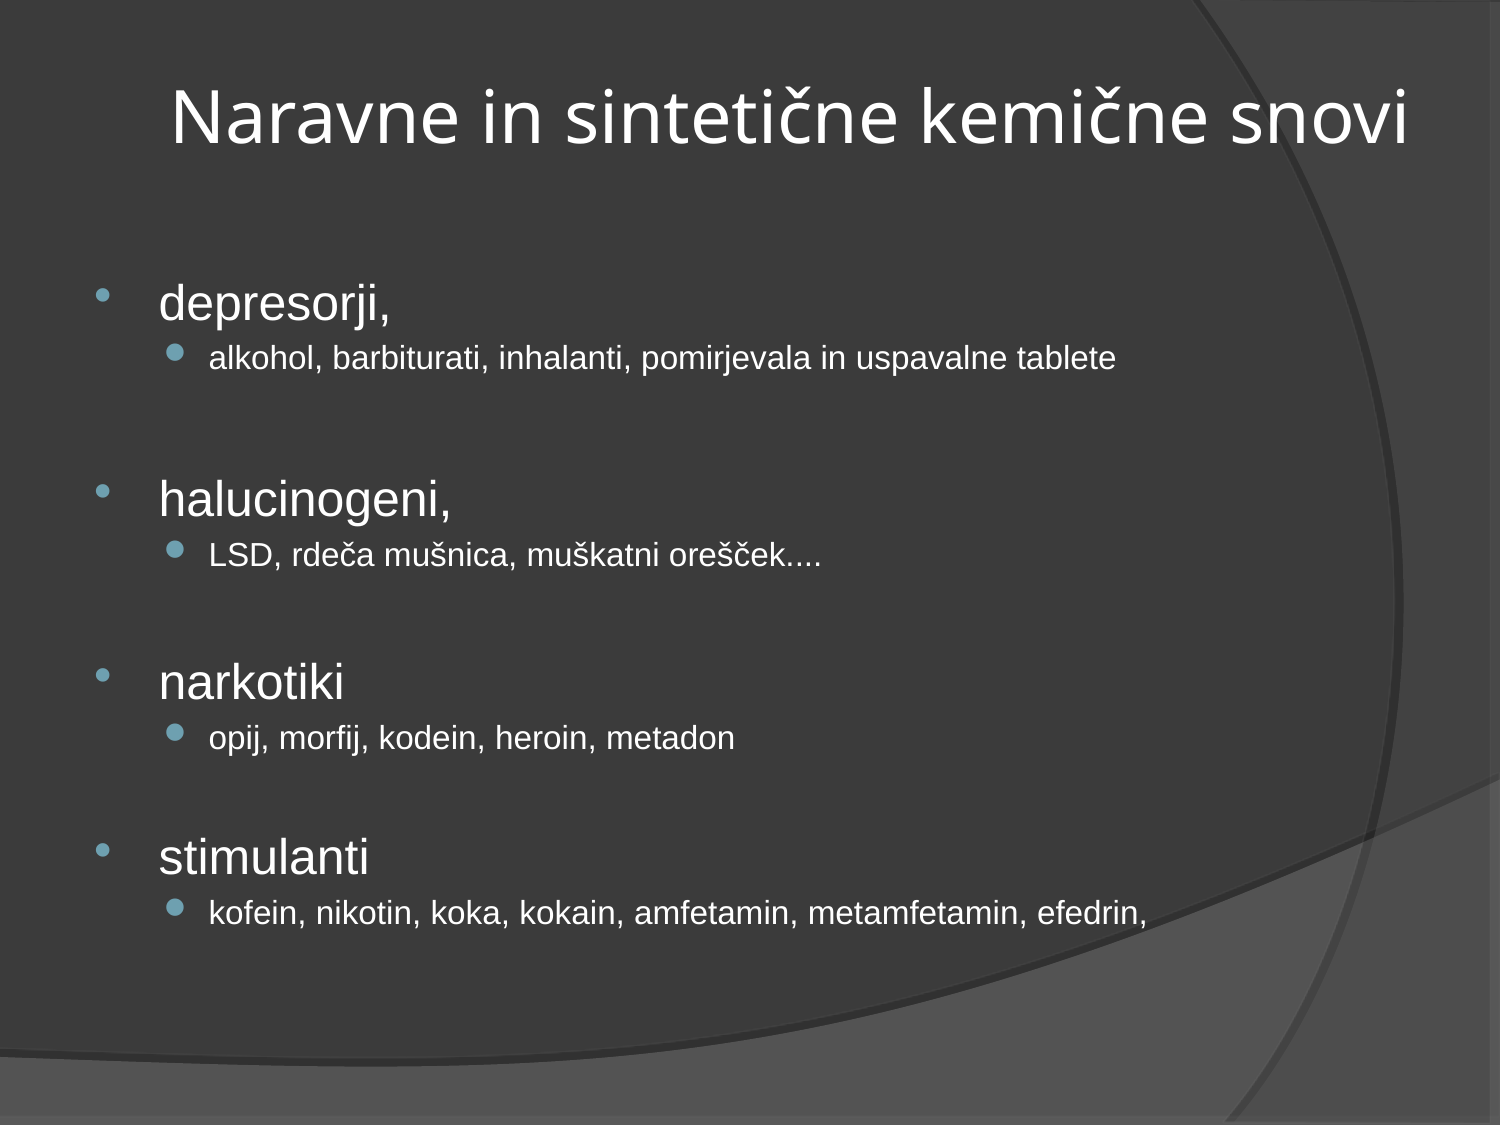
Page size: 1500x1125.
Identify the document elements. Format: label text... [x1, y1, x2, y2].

title Naravne in sintetične kemične snovi [152, 58, 1428, 258]
list depresorji, alkohol, barbiturati, inhalanti, pomirjevala in uspavalne tablete halucinogeni, LSD, rdeča mušnica, muškatni orešček.... narkotiki opij, morfij, kodein, heroin, metadon stimulanti kofein, nikotin, koka, kokain, amfetamin, metamfetamin, efedrin, [75, 262, 1300, 1005]
